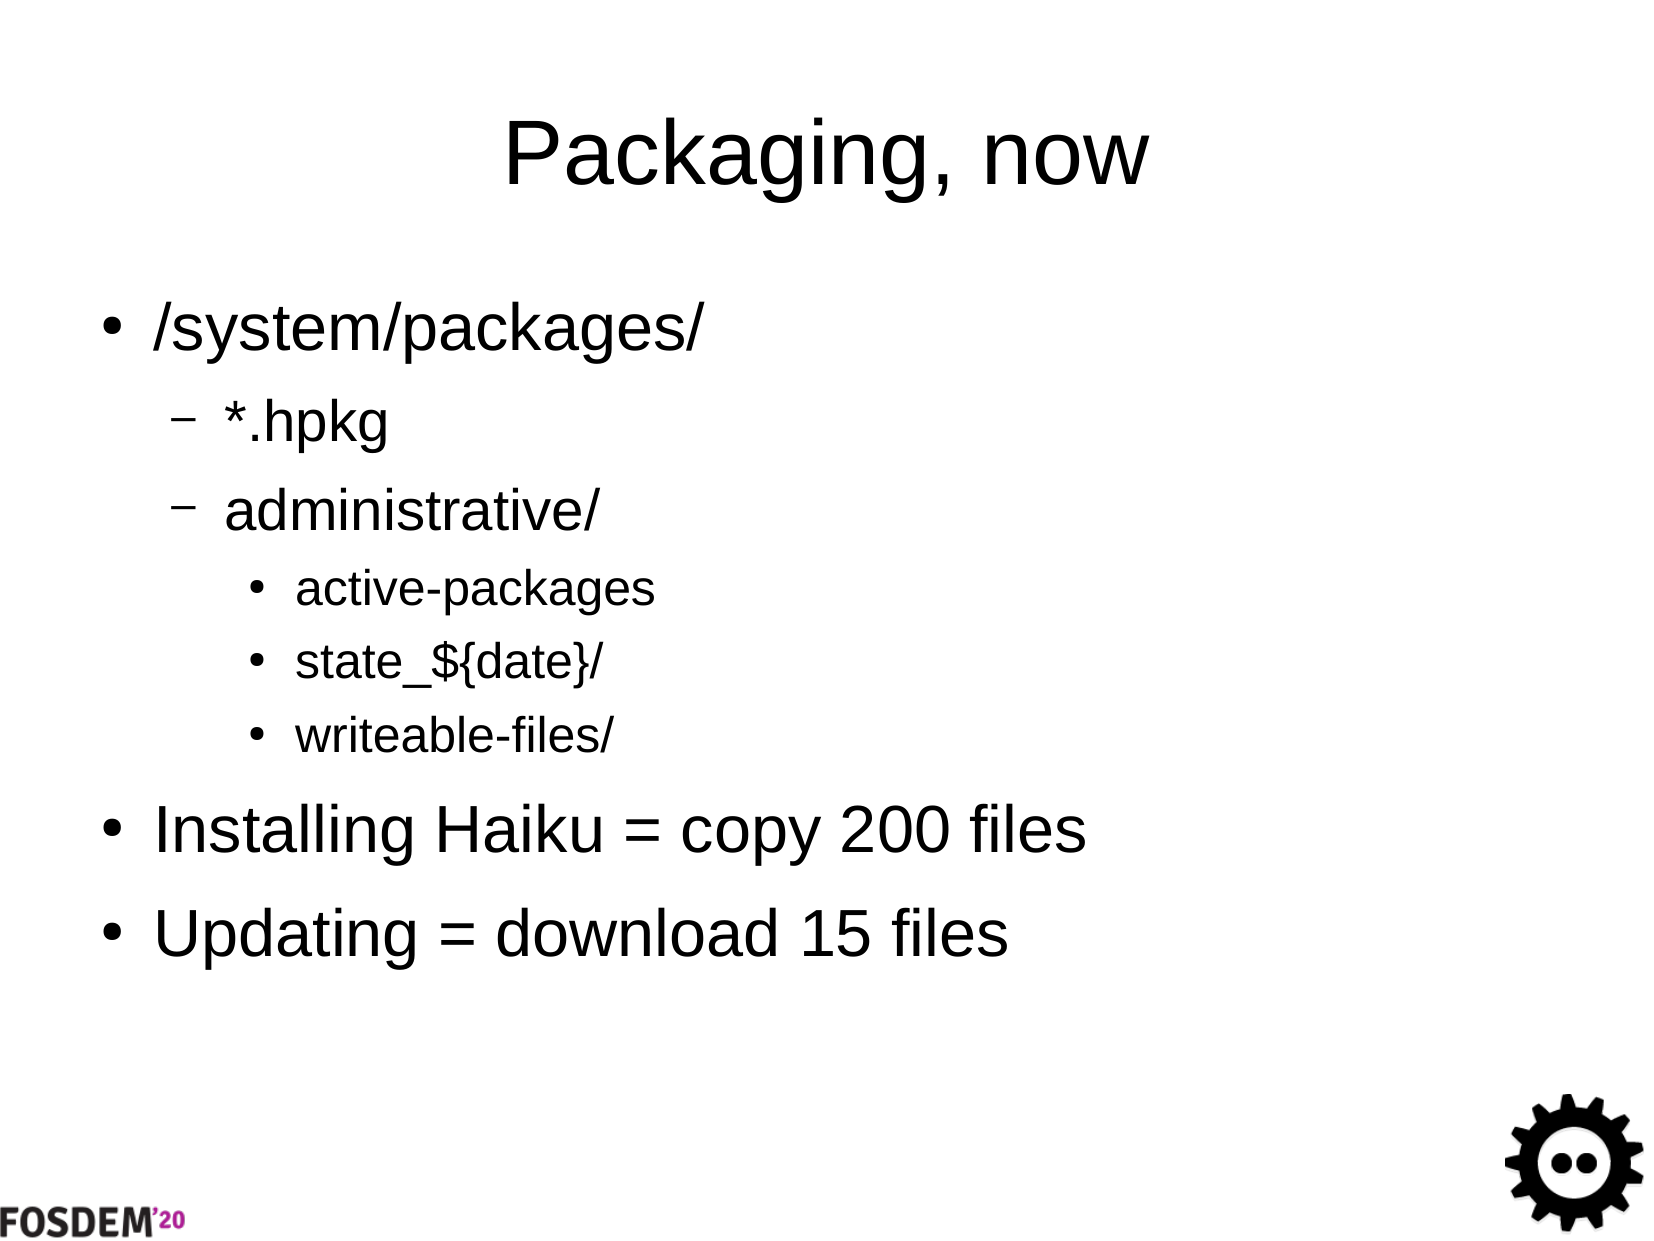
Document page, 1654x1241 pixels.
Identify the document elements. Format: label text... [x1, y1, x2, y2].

title Packaging, now [82, 49, 1571, 257]
picture [1505, 1094, 1648, 1235]
list /system/packages/ *.hpkg administrative/ active-packages state_${date}/ writeable-files/ Installing Haiku = copy 200 files Updating = download 15 files [82, 290, 1571, 1010]
picture [0, 1202, 188, 1241]
